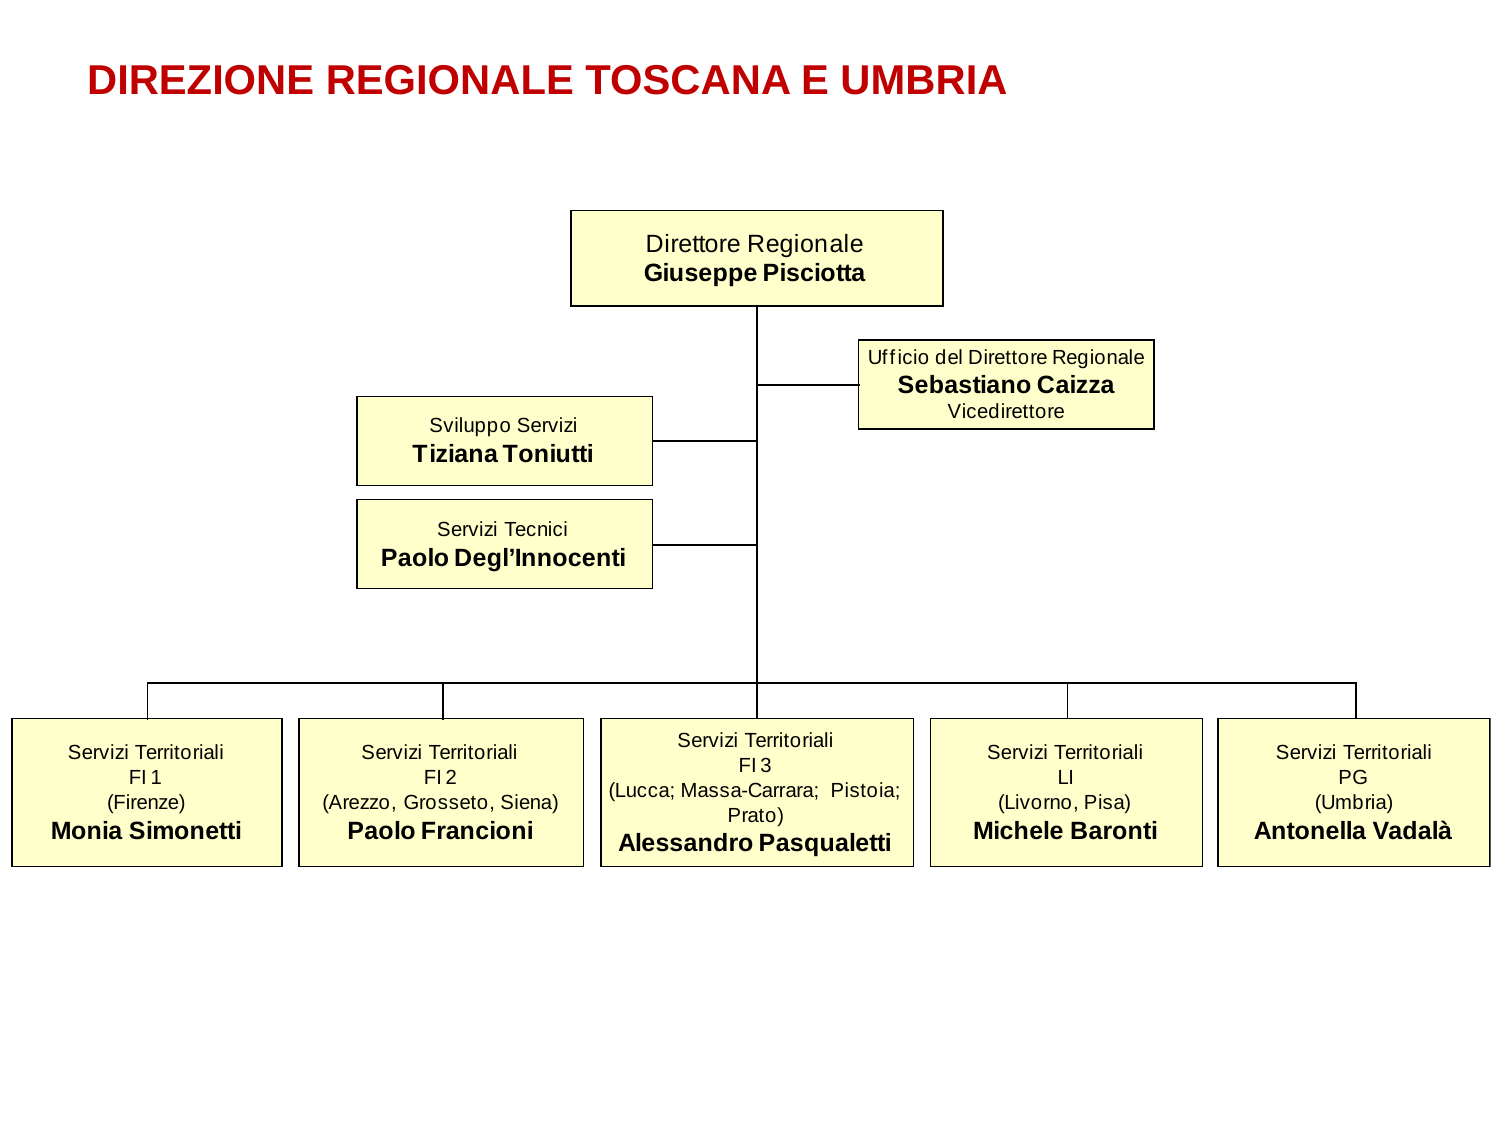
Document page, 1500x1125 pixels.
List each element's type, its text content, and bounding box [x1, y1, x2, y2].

title DIREZIONE REGIONALE TOSCANA E UMBRIA [72, 45, 1462, 128]
picture [9, 208, 1491, 868]
